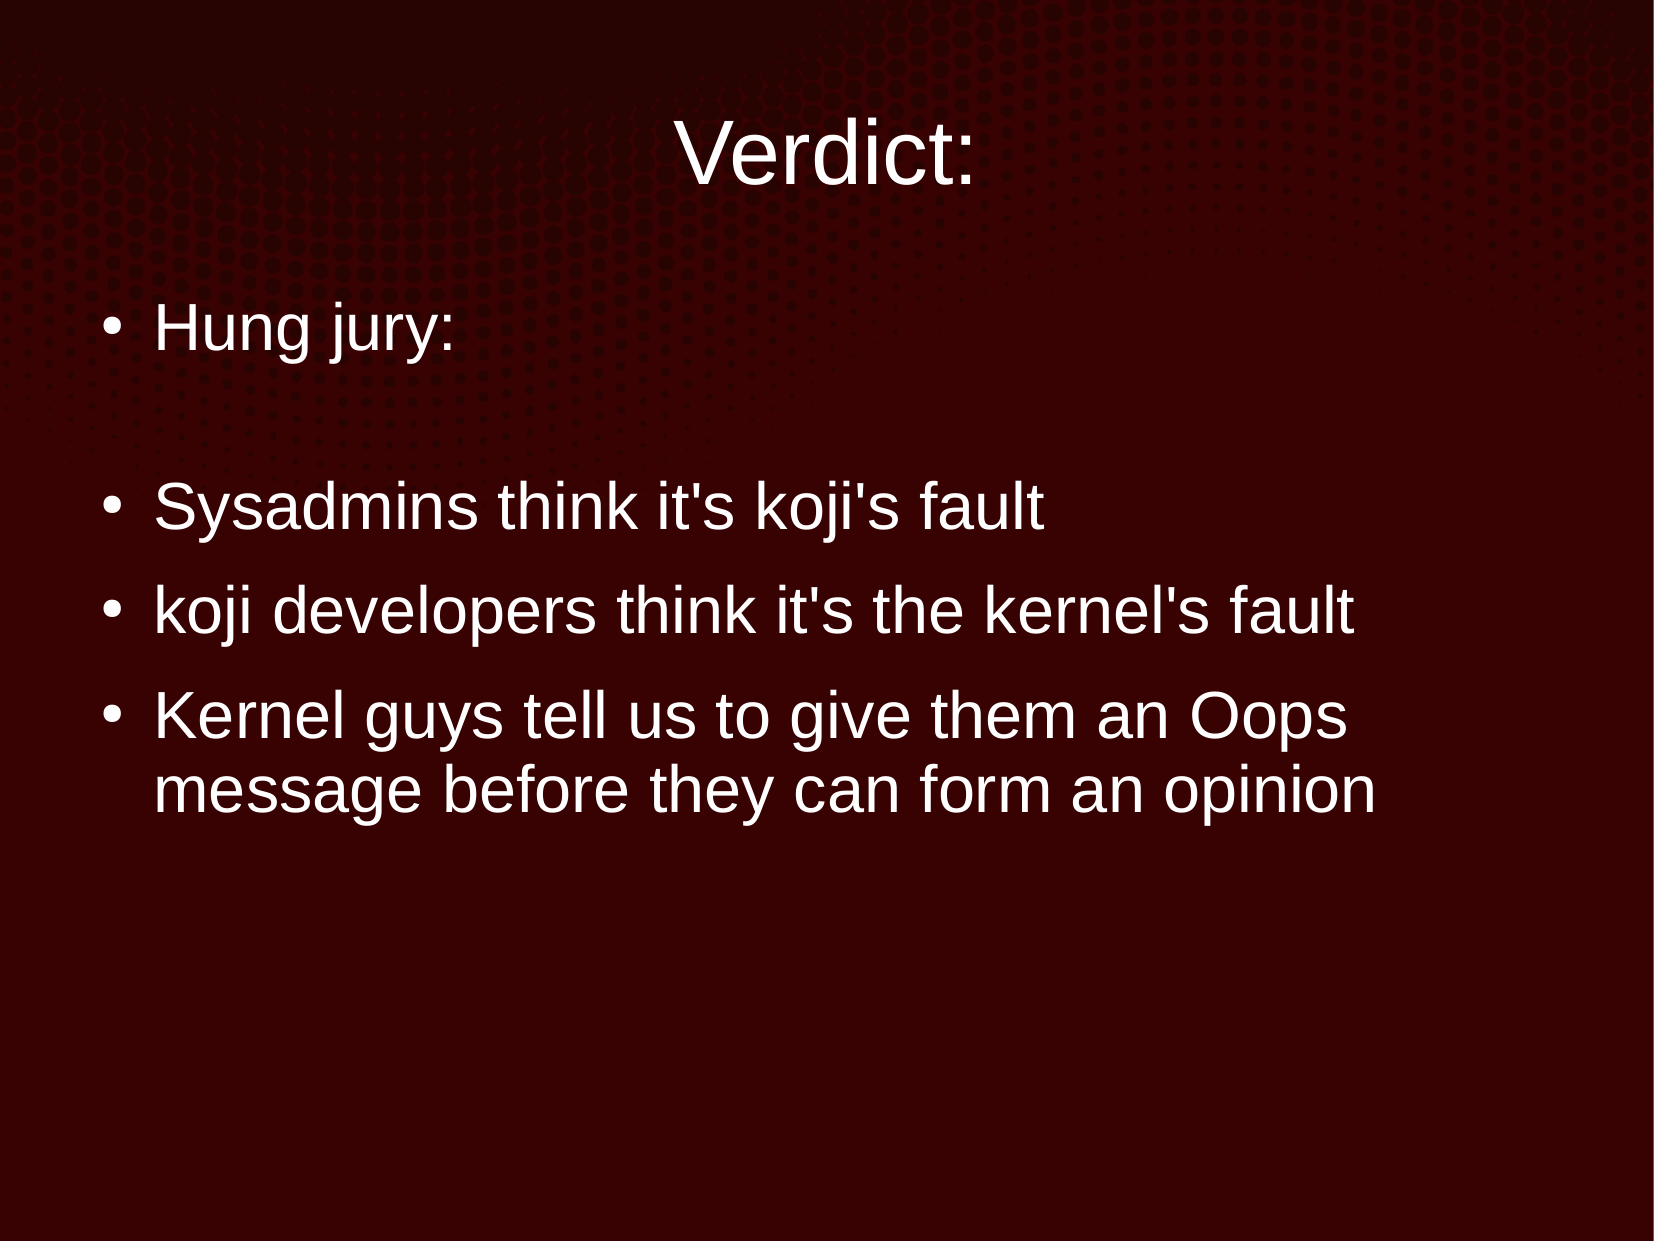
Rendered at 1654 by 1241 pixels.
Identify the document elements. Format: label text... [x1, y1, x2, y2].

picture [0, 0, 1654, 1241]
list Hung jury: Sysadmins think it's koji's fault koji developers think it's the kernel's fault Kernel guys tell us to give them an Oops message before they can form an opinion [82, 290, 1571, 1109]
title Verdict: [82, 49, 1571, 257]
